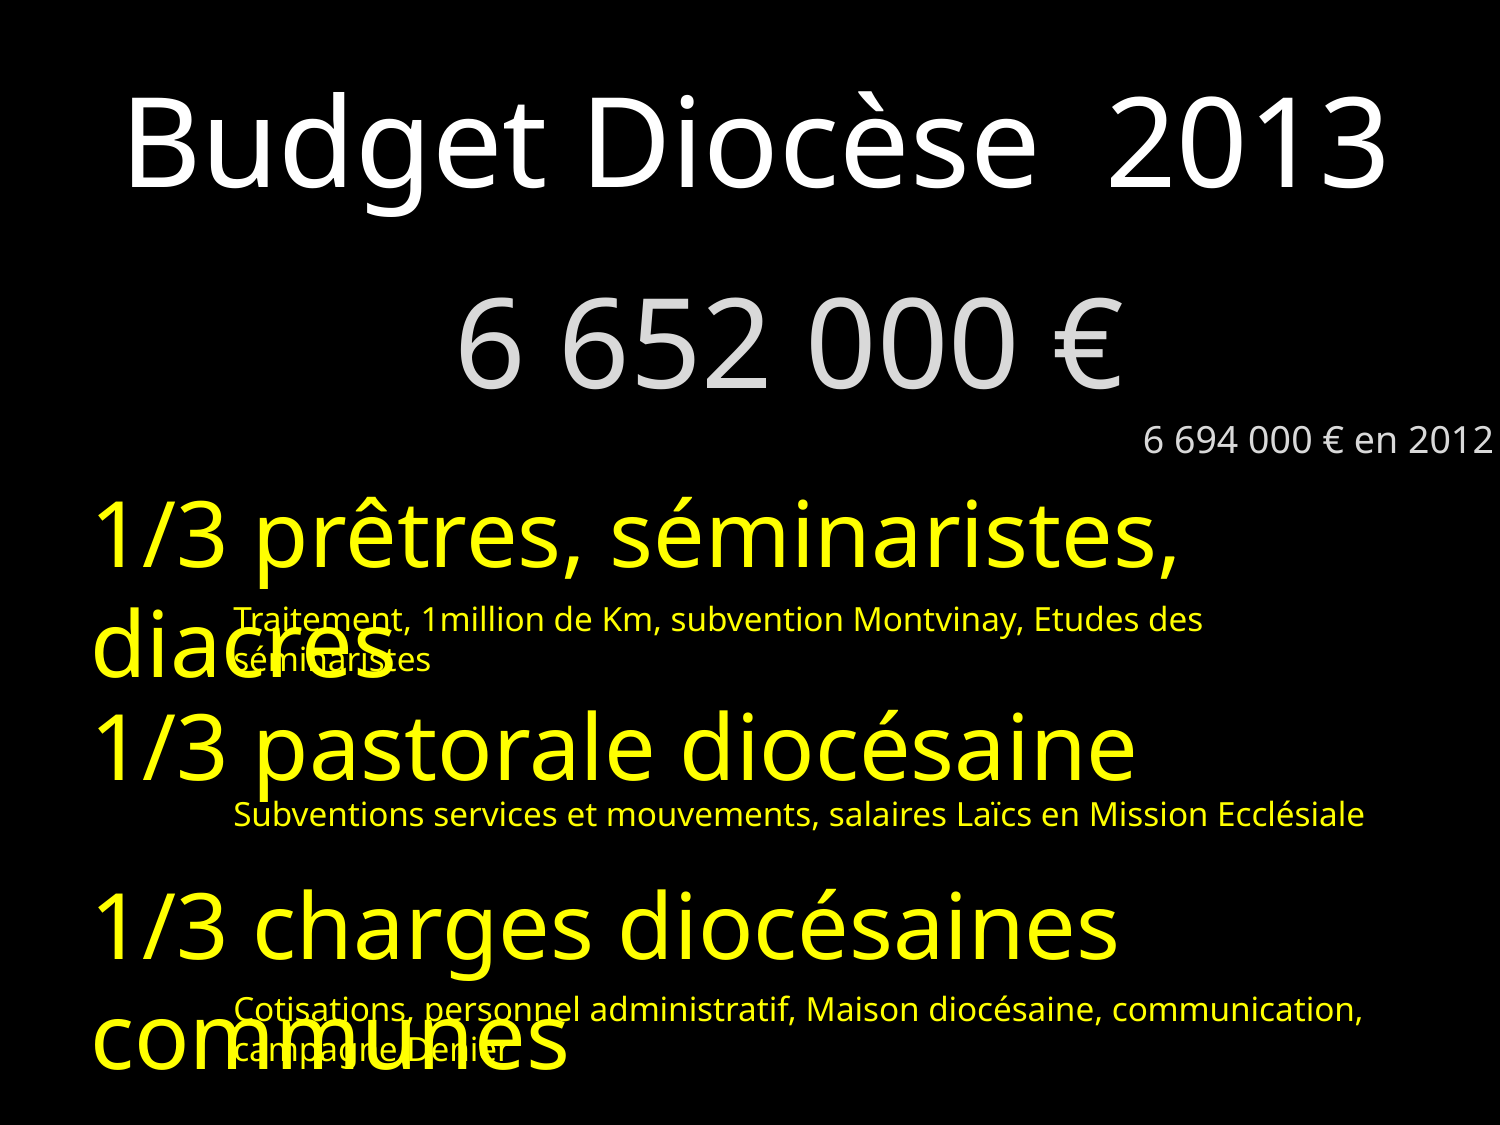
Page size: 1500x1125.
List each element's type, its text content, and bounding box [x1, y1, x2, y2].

text_box Traitement, 1million de Km, subvention Montvinay, Etudes des séminaristes [218, 590, 1400, 646]
text_box Budget Diocèse 2013 [76, 42, 1436, 232]
text_box 1/3 prêtres, séminaristes, diacres [75, 467, 1385, 627]
title 6 652 000 € [403, 243, 1176, 433]
text_box 1/3 charges diocésaines communes [75, 860, 1447, 1019]
text_box 1/3 pastorale diocésaine [75, 664, 1385, 823]
text_box Subventions services et mouvements, salaires Laïcs en Mission Ecclésiale [218, 785, 1400, 841]
text_box 6 694 000 € en 2012 [1128, 409, 1500, 469]
text_box Cotisations, personnel administratif, Maison diocésaine, communication, campagne Denier [218, 980, 1500, 1035]
